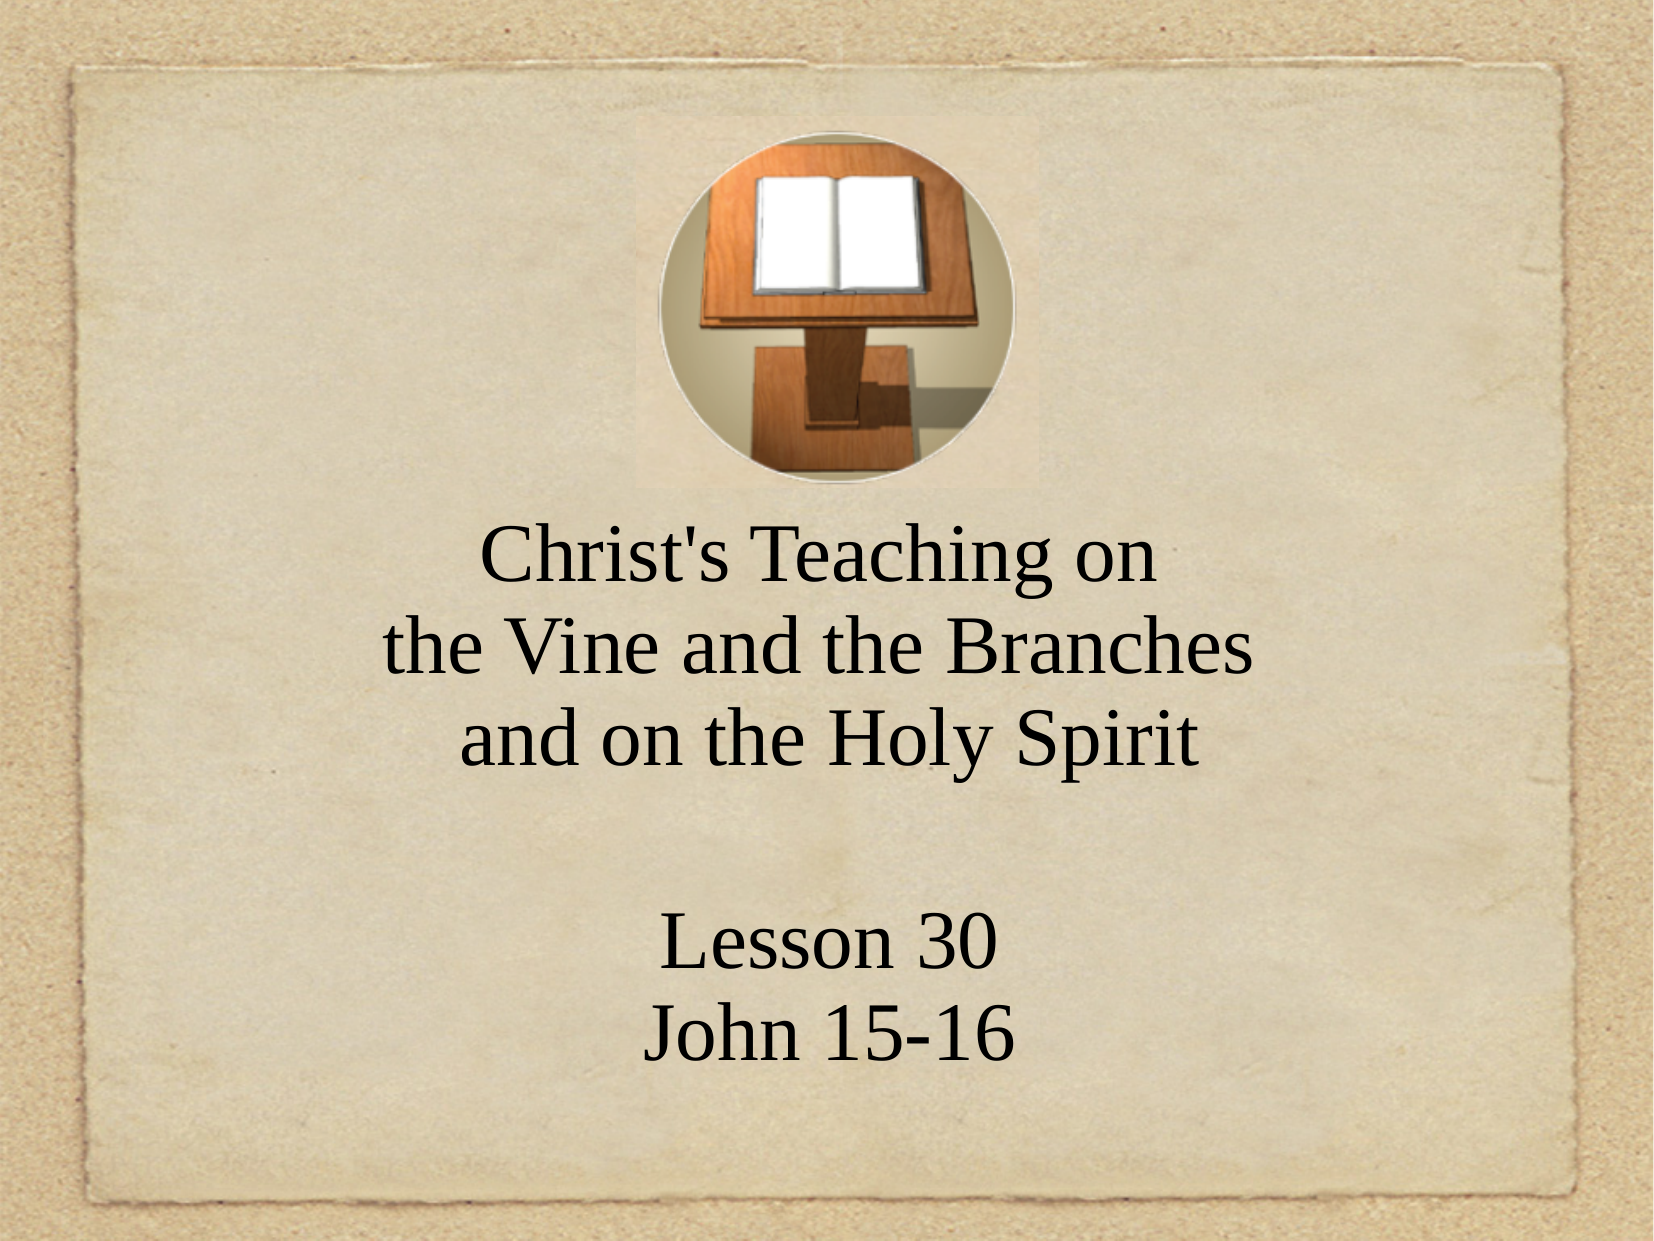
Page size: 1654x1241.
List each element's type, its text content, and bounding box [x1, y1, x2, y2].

picture [0, 0, 1654, 1241]
text_box Christ's Teaching on the Vine and the Branches and on the Holy Spirit Lesson 30 John 15-16 [173, 499, 1487, 1241]
